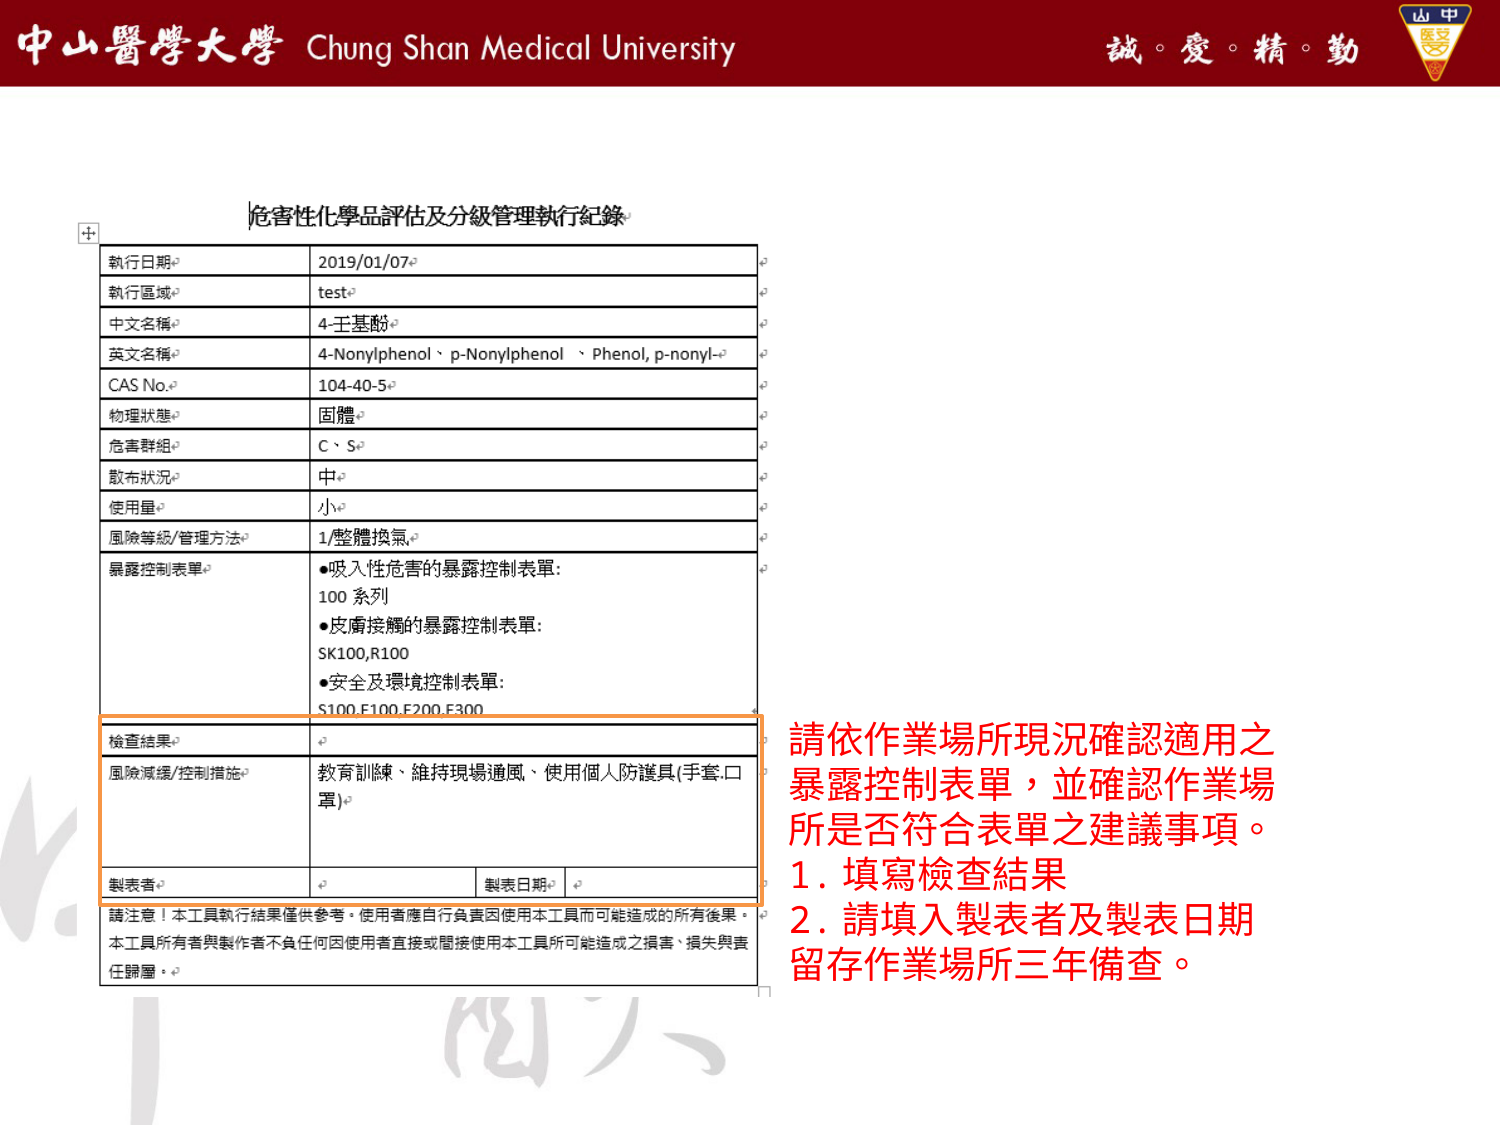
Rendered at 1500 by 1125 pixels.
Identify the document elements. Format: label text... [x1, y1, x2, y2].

picture [76, 172, 798, 997]
text_box 請依作業場所現況確認適用之暴露控制表單，並確認作業場所是否符合表單之建議事項。 1.填寫檢查結果 2.請填入製表者及製表日期 留存作業場所三年備查。 [774, 708, 1305, 993]
